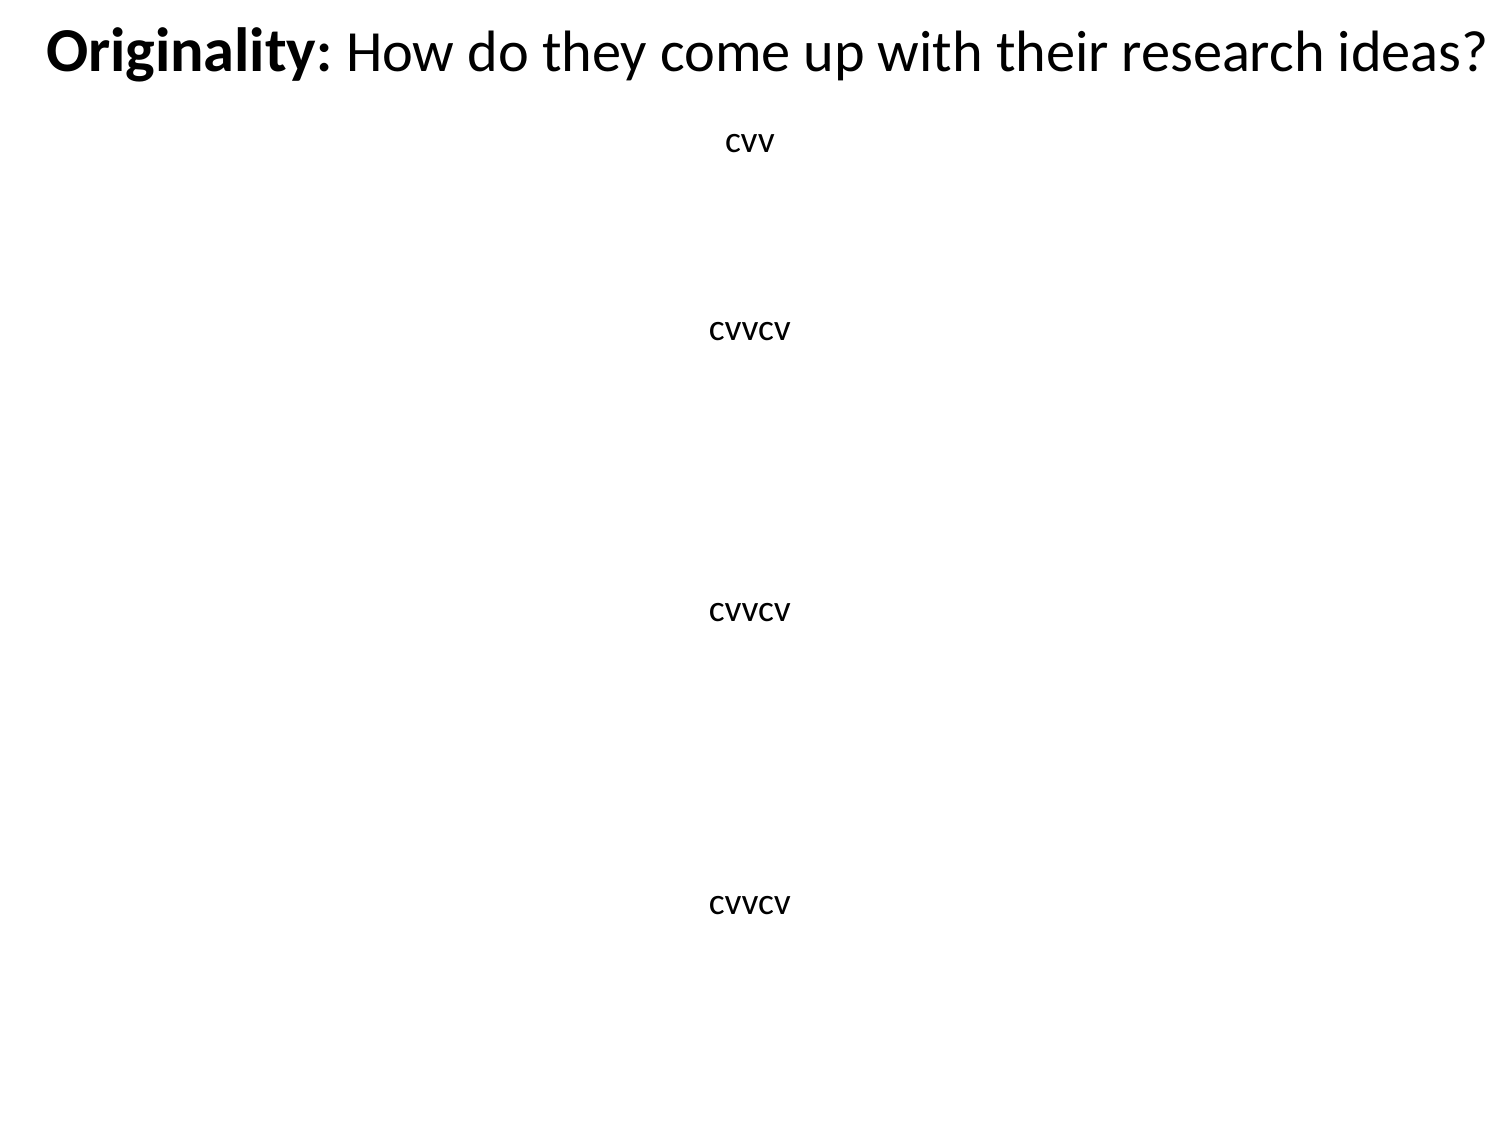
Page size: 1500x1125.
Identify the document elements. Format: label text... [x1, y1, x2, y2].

title Originality: How do they come up with their research ideas? [0, 0, 1500, 117]
text_box cvvcv [0, 304, 1500, 585]
text_box cvvcv [0, 585, 1500, 878]
text_box cvv [0, 117, 1500, 304]
text_box cvvcv [0, 878, 1500, 1125]
